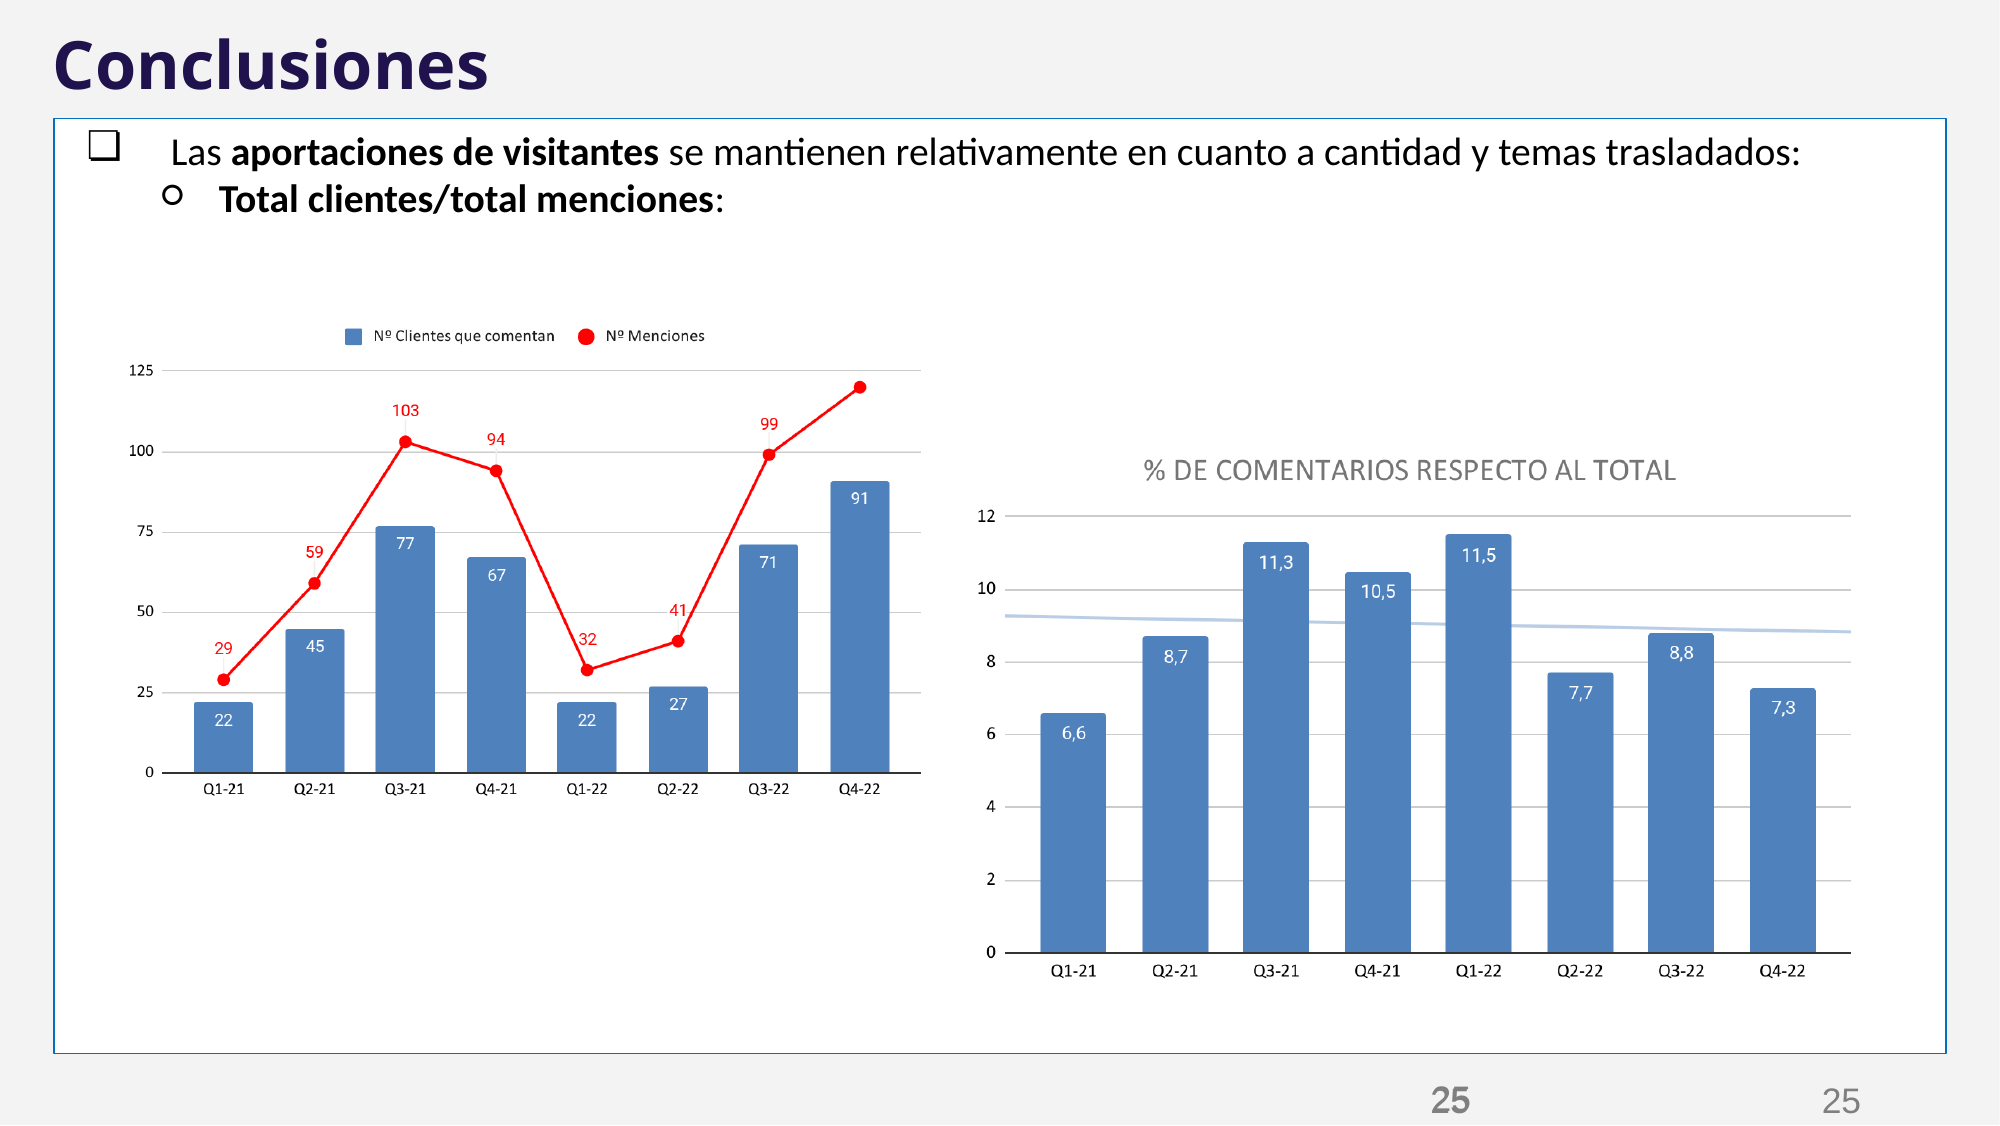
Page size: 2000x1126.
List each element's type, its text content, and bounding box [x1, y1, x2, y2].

text_box Las aportaciones de visitantes se mantienen relativamente en cuanto a cantidad y temas trasladados: Total clientes/total menciones: [53, 118, 1947, 1054]
text_box <number> [1412, 1069, 1880, 1126]
picture [102, 302, 1880, 1010]
text_box Conclusiones [52, 0, 1945, 126]
